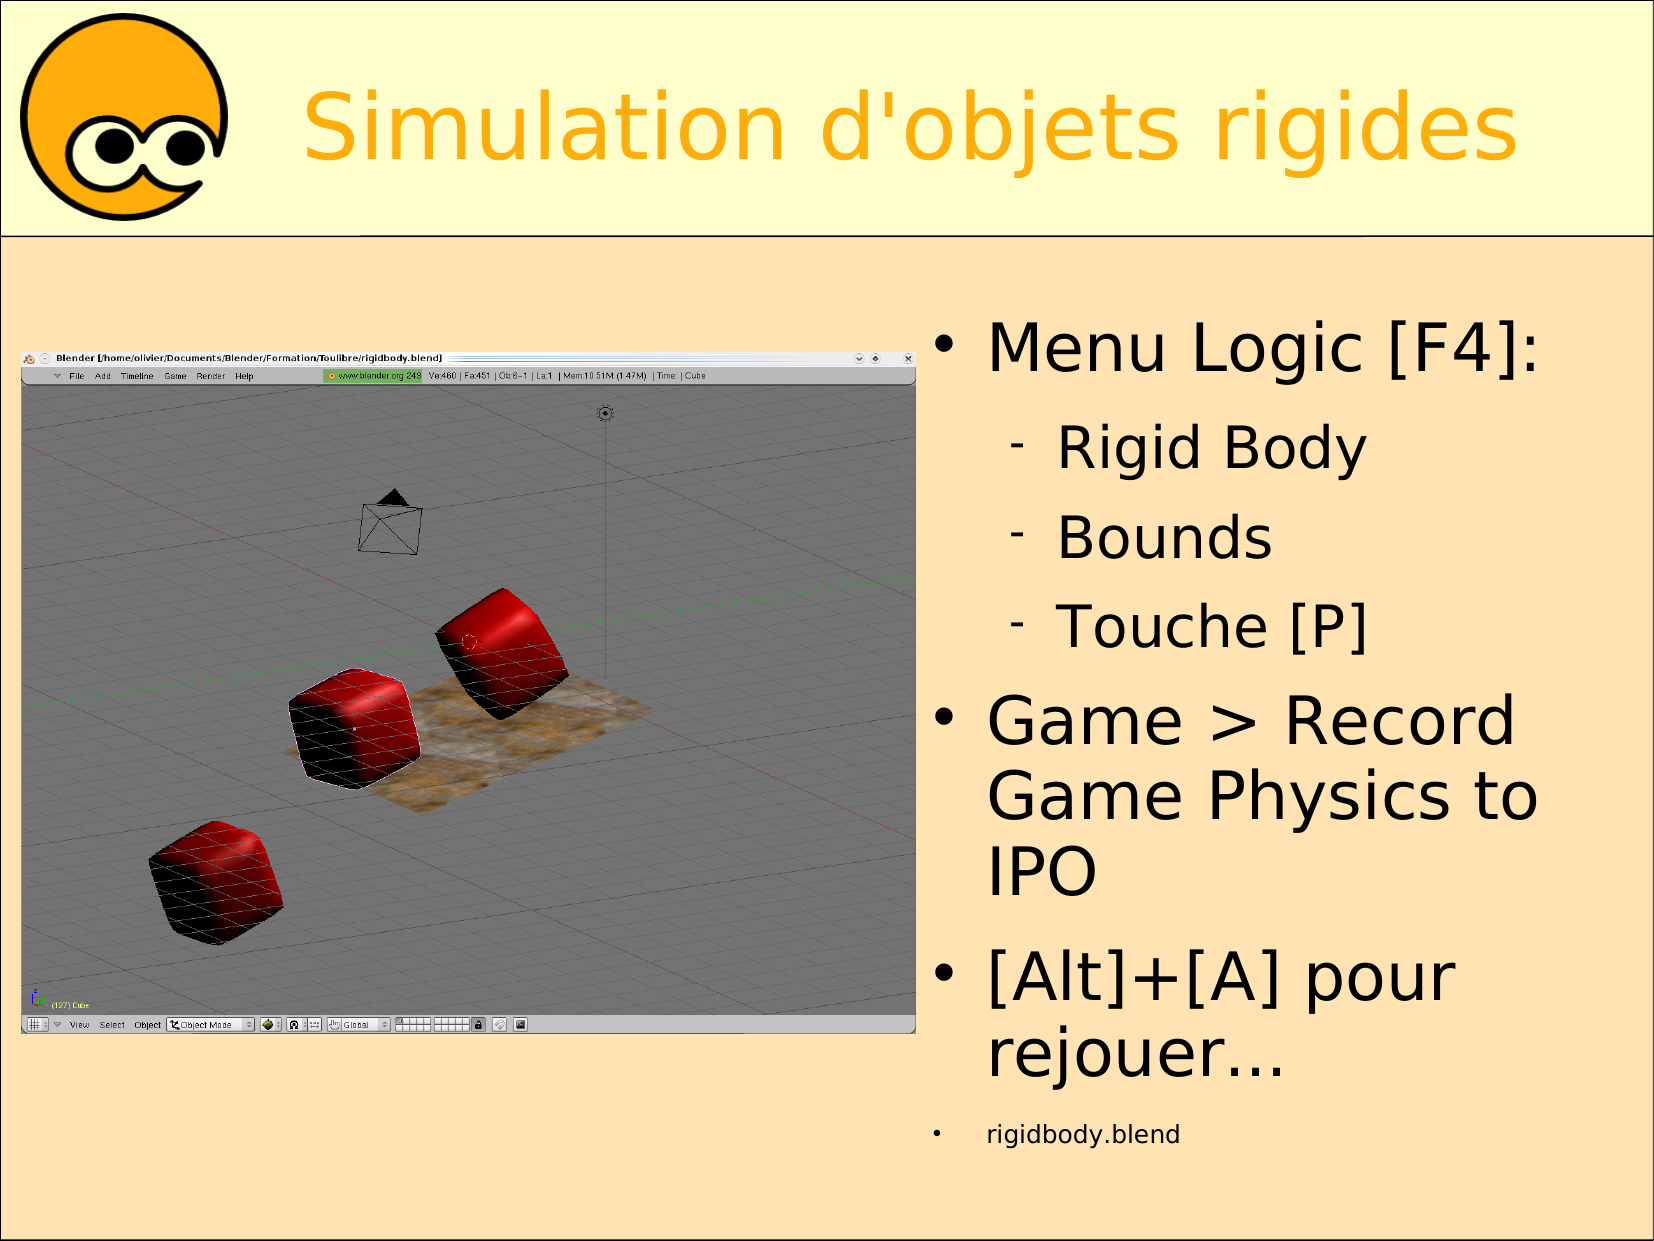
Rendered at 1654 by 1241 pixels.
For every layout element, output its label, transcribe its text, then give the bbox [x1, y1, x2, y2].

picture [20, 13, 228, 221]
title Simulation d'objets rigides [252, 21, 1571, 235]
picture [21, 352, 916, 1034]
list Menu Logic [F4]: Rigid Body Bounds Touche [P] Game > Record Game Physics to IPO [Alt]+[A] pour rejouer... rigidbody.blend [915, 311, 1572, 1152]
